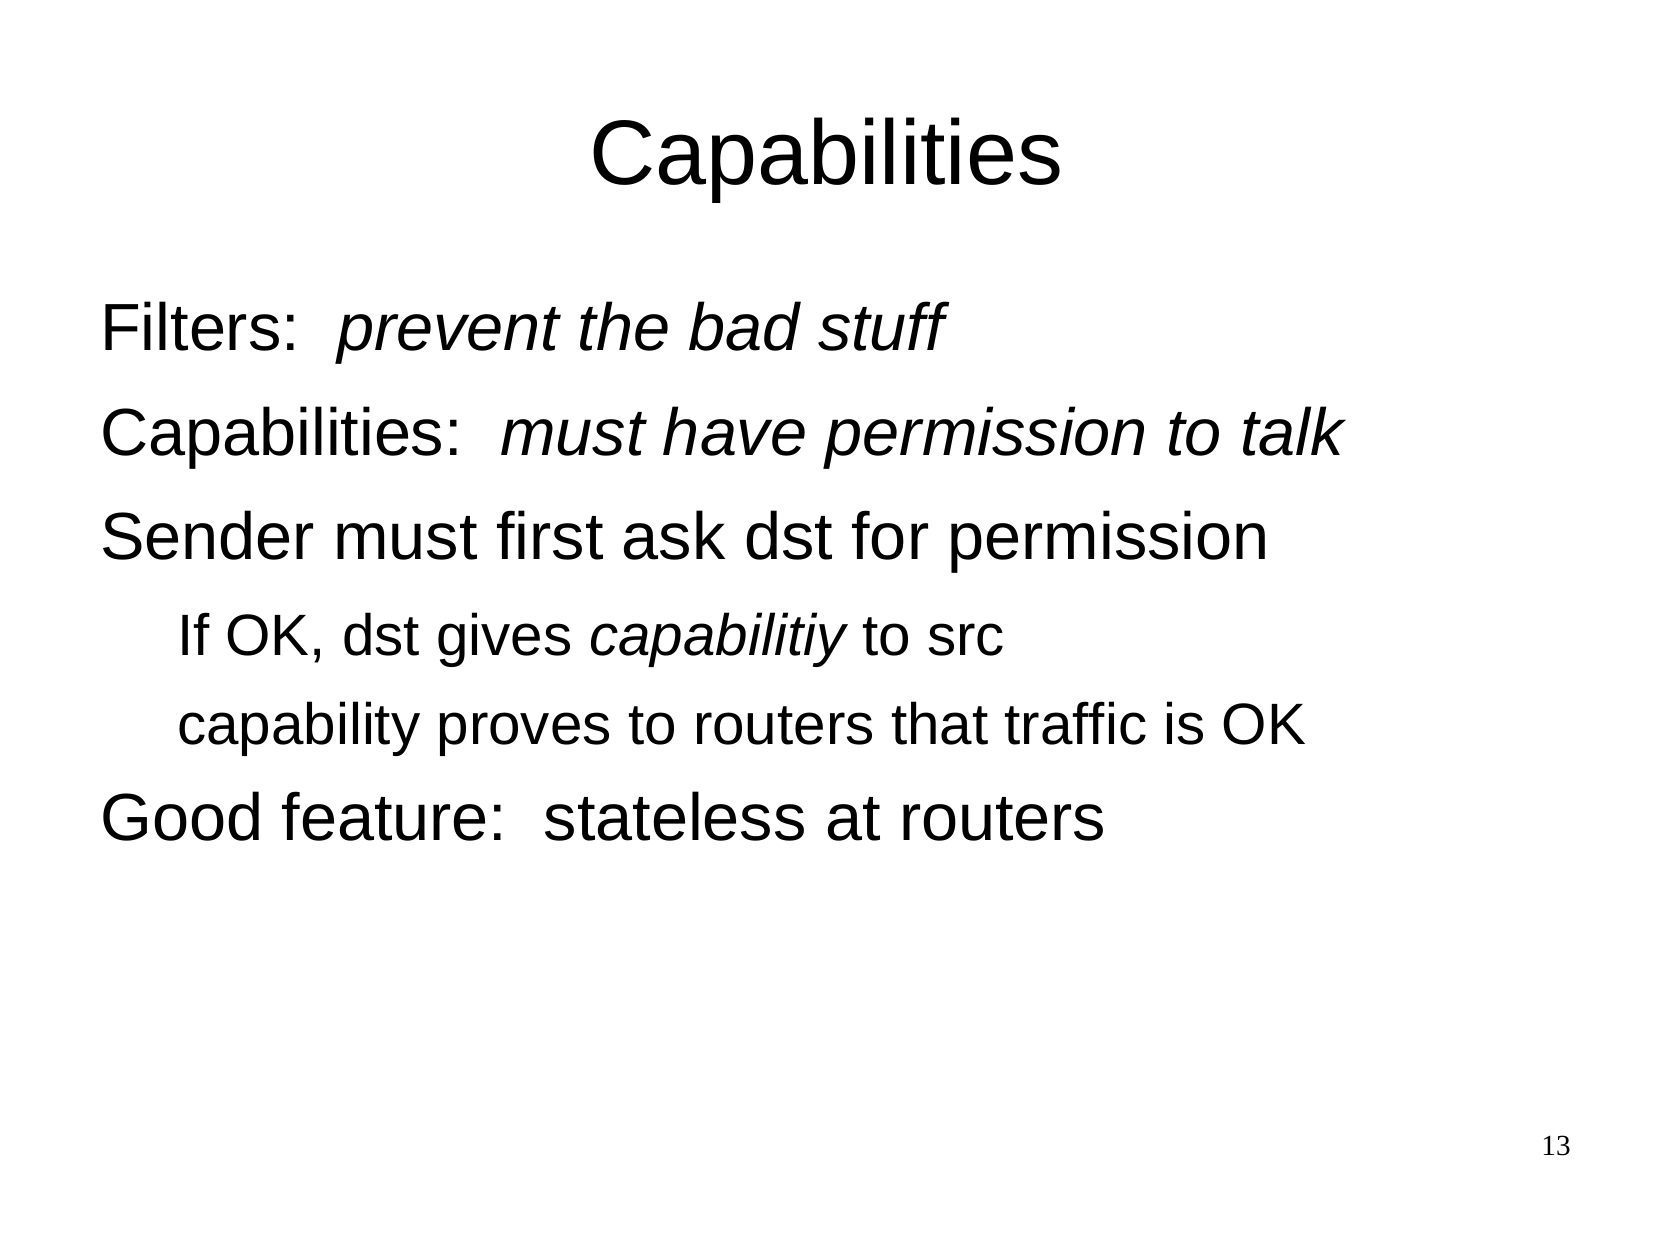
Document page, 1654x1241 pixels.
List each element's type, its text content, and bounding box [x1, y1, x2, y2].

title Capabilities [82, 56, 1571, 250]
list Filters: prevent the bad stuff Capabilities: must have permission to talk Sender must first ask dst for permission If OK, dst gives capabilitiy to src capability proves to routers that traffic is OK Good feature: stateless at routers [82, 290, 1571, 1094]
